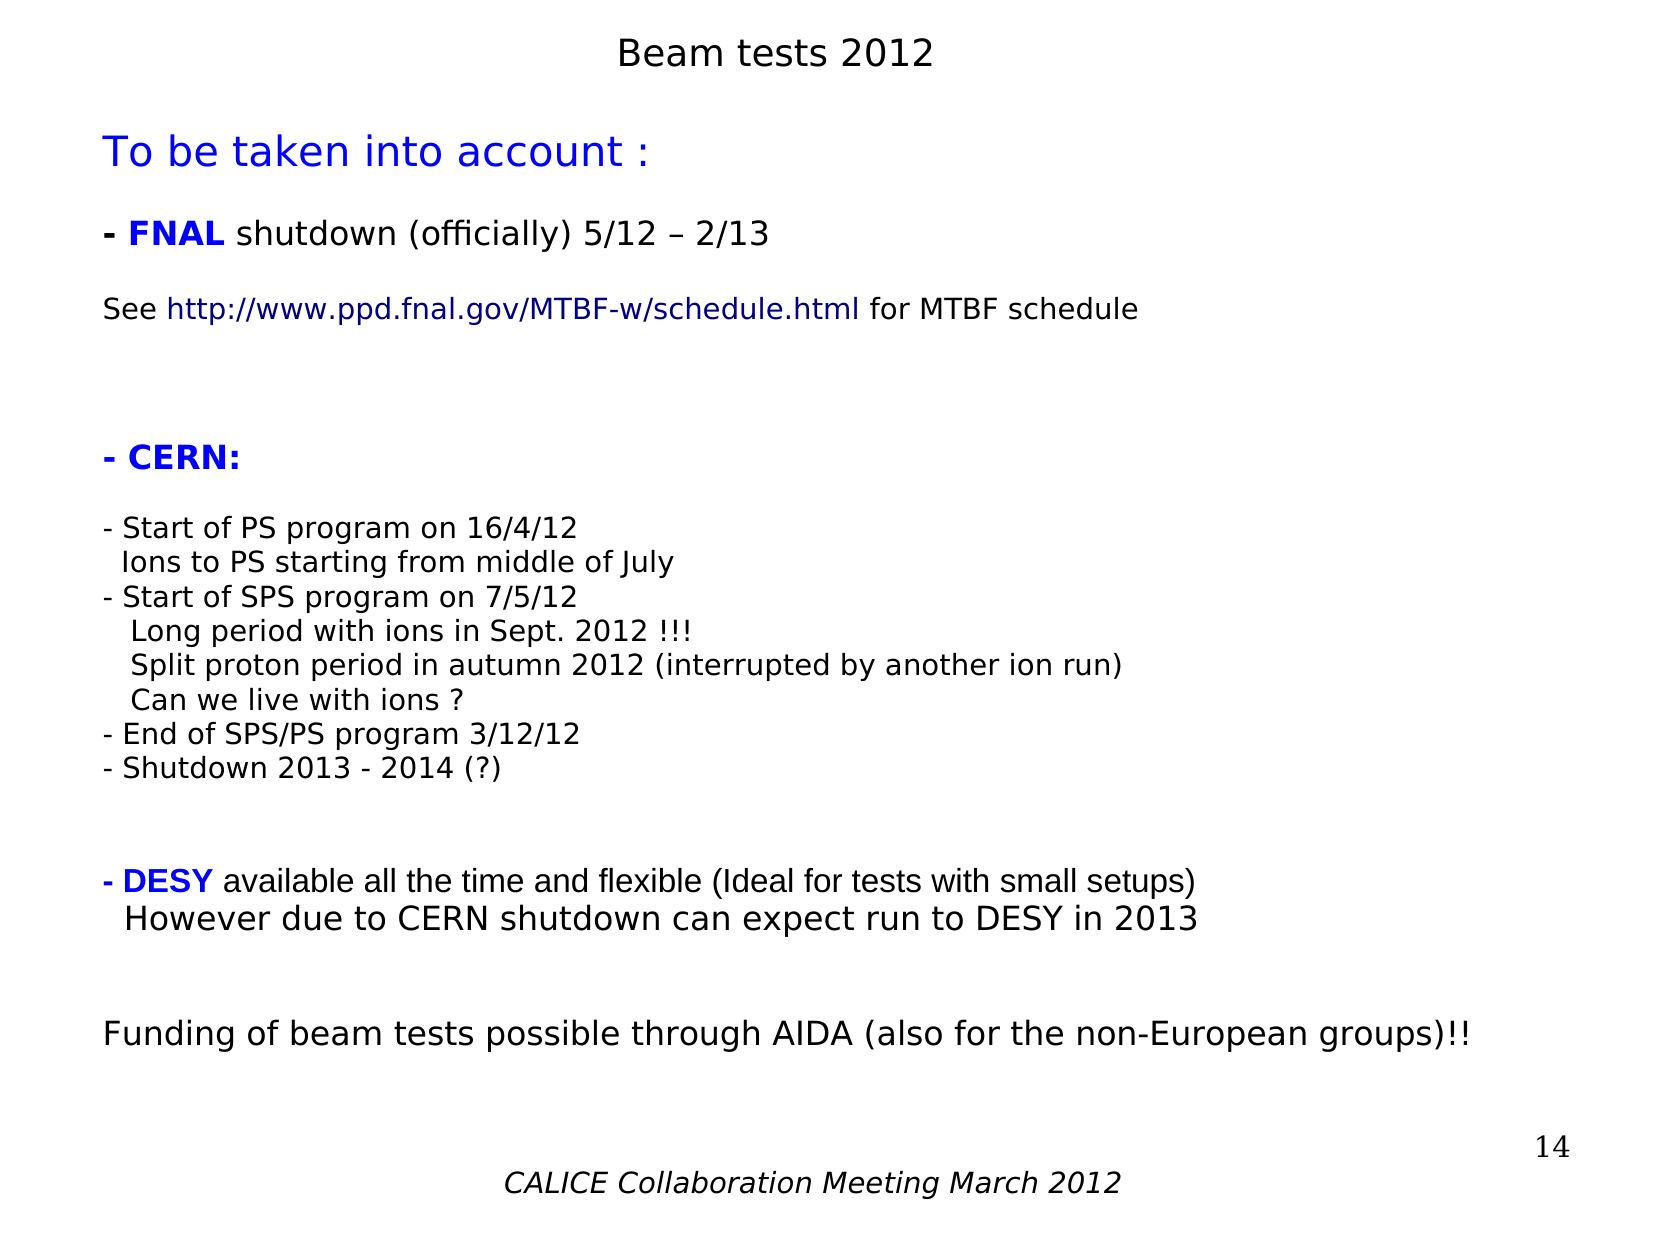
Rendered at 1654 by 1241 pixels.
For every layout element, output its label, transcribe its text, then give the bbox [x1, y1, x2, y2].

text_box To be taken into account : - FNAL shutdown (officially) 5/12 – 2/13 See http://www.ppd.fnal.gov/MTBF-w/schedule.html for MTBF schedule - CERN: - Start of PS program on 16/4/12 Ions to PS starting from middle of July - Start of SPS program on 7/5/12 Long period with ions in Sept. 2012 !!! Split proton period in autumn 2012 (interrupted by another ion run) Can we live with ions ? - End of SPS/PS program 3/12/12 - Shutdown 2013 - 2014 (?) - DESY available all the time and flexible (Ideal for tests with small setups) However due to CERN shutdown can expect run to DESY in 2013 Funding of beam tests possible through AIDA (also for the non-European groups)!! [87, 72, 1490, 1182]
text_box Beam tests 2012 [601, 24, 951, 83]
